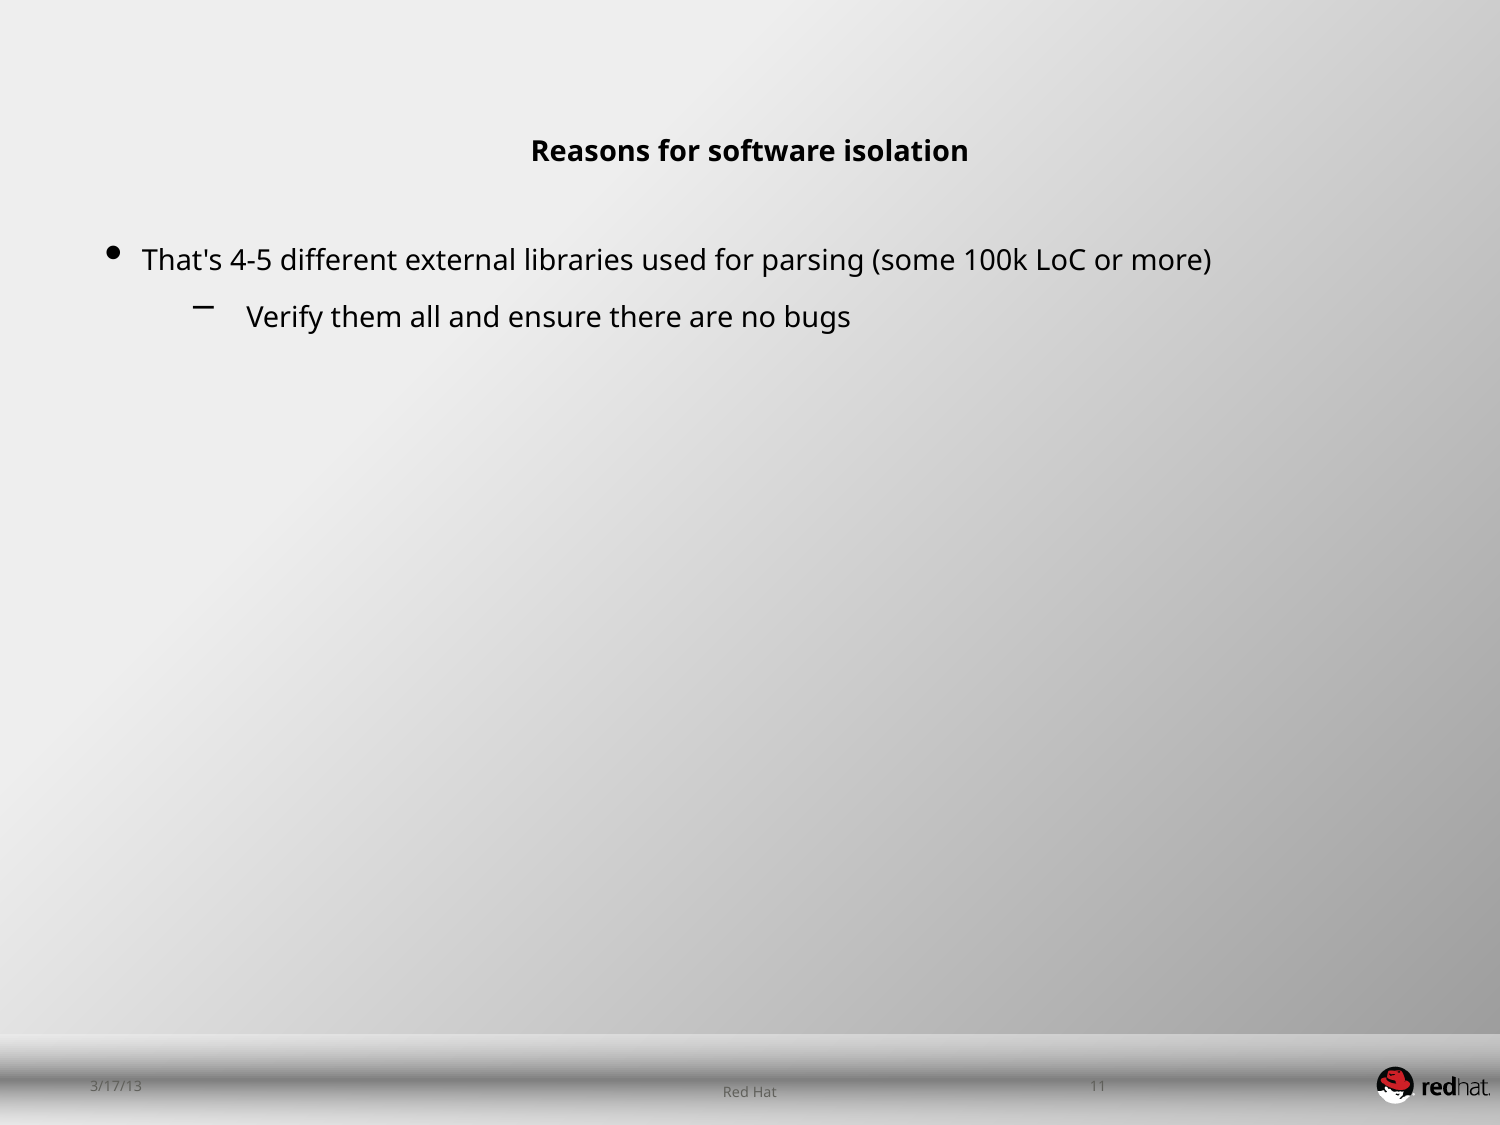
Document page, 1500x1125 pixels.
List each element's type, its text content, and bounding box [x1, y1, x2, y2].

slide_number 3/17/13 [75, 1051, 425, 1112]
slide_number <number> [1074, 1051, 1337, 1112]
list That's 4-5 different external libraries used for parsing (some 100k LoC or more) Verify them all and ensure there are no bugs [74, 209, 1425, 1012]
picture [1364, 1057, 1500, 1110]
footer Red Hat [300, 1065, 1200, 1110]
title Reasons for software isolation [75, 22, 1426, 188]
